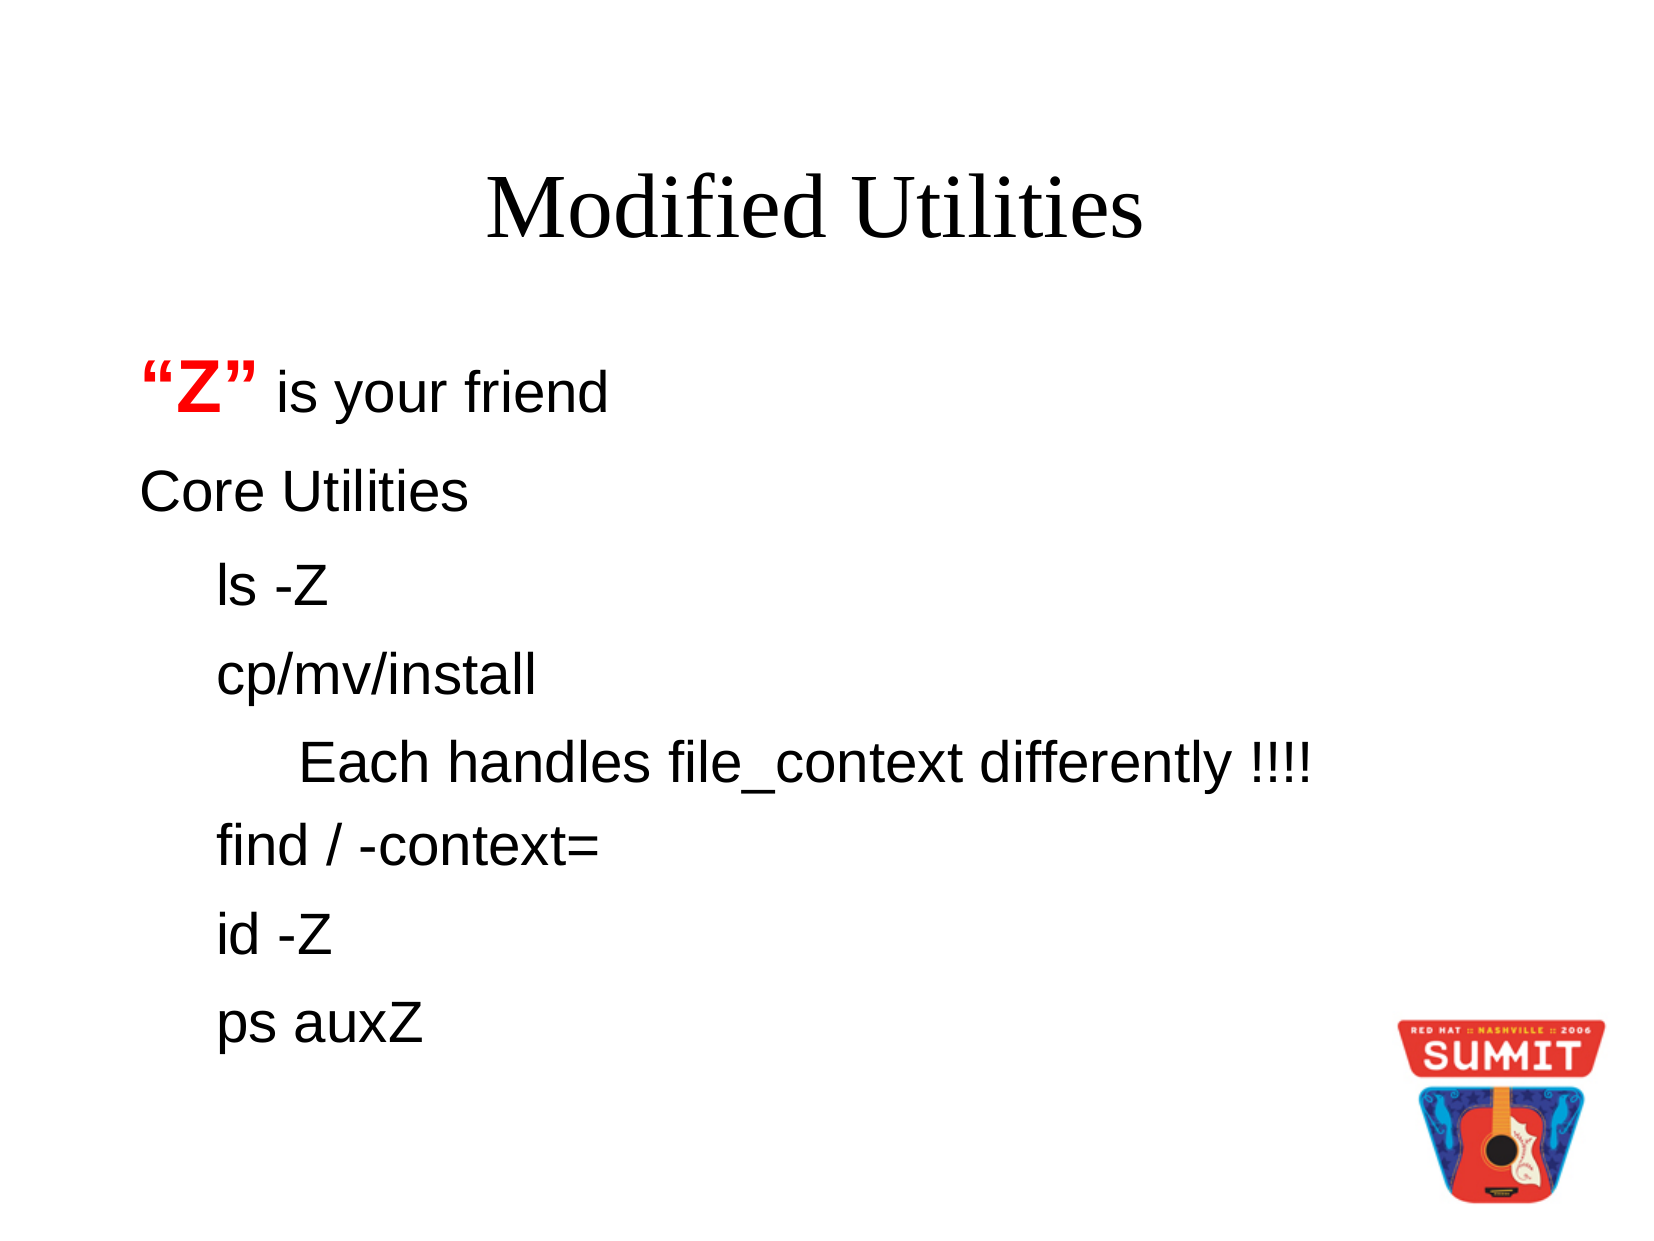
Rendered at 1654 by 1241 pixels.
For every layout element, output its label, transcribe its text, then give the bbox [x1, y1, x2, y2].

list “Z” is your friend Core Utilities ls -Z cp/mv/install Each handles file_context differently !!!! find / -context= id -Z ps auxZ [121, 344, 1534, 1126]
title Modified Utilities [121, 155, 1534, 258]
picture [1392, 1011, 1611, 1211]
